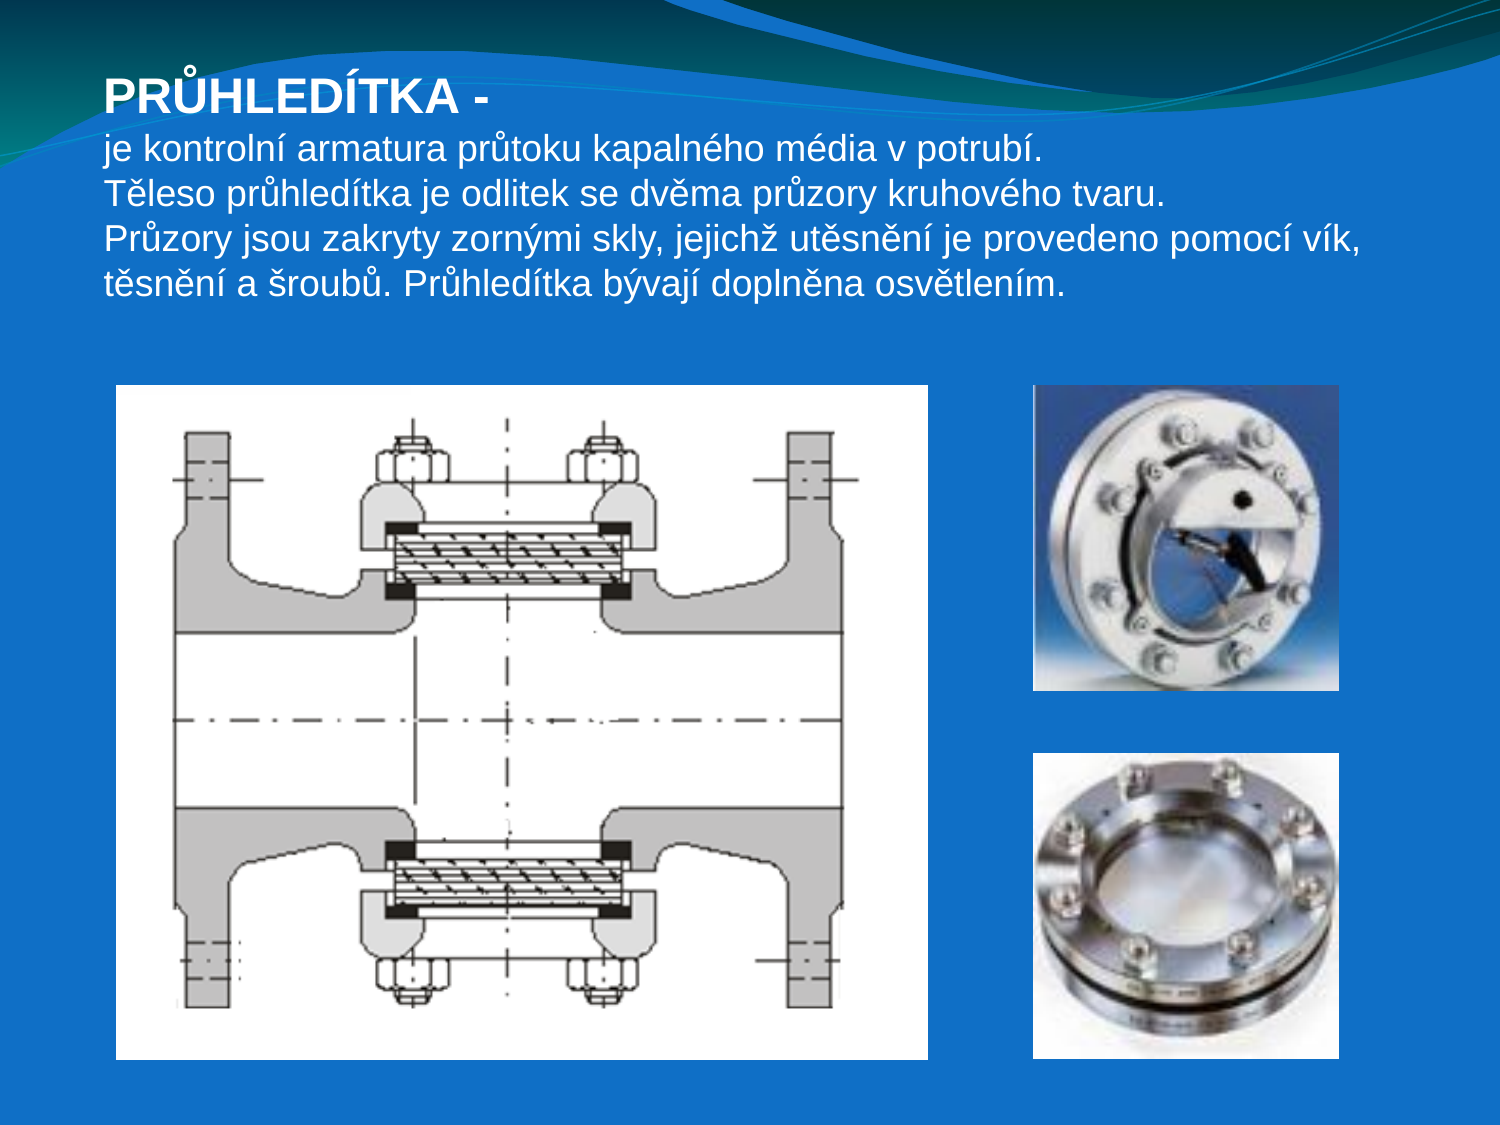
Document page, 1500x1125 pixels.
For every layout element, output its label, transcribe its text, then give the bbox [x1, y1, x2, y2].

picture [1033, 753, 1339, 1059]
text_box PRŮHLEDÍTKA - je kontrolní armatura průtoku kapalného média v potrubí. Těleso průhledítka je odlitek se dvěma průzory kruhového tvaru. Průzory jsou zakryty zornými skly, jejichž utěsnění je provedeno pomocí vík, těsnění a šroubů. Průhledítka bývají doplněna osvětlením. [88, 56, 1400, 356]
picture [1033, 385, 1339, 691]
picture [116, 385, 928, 1060]
